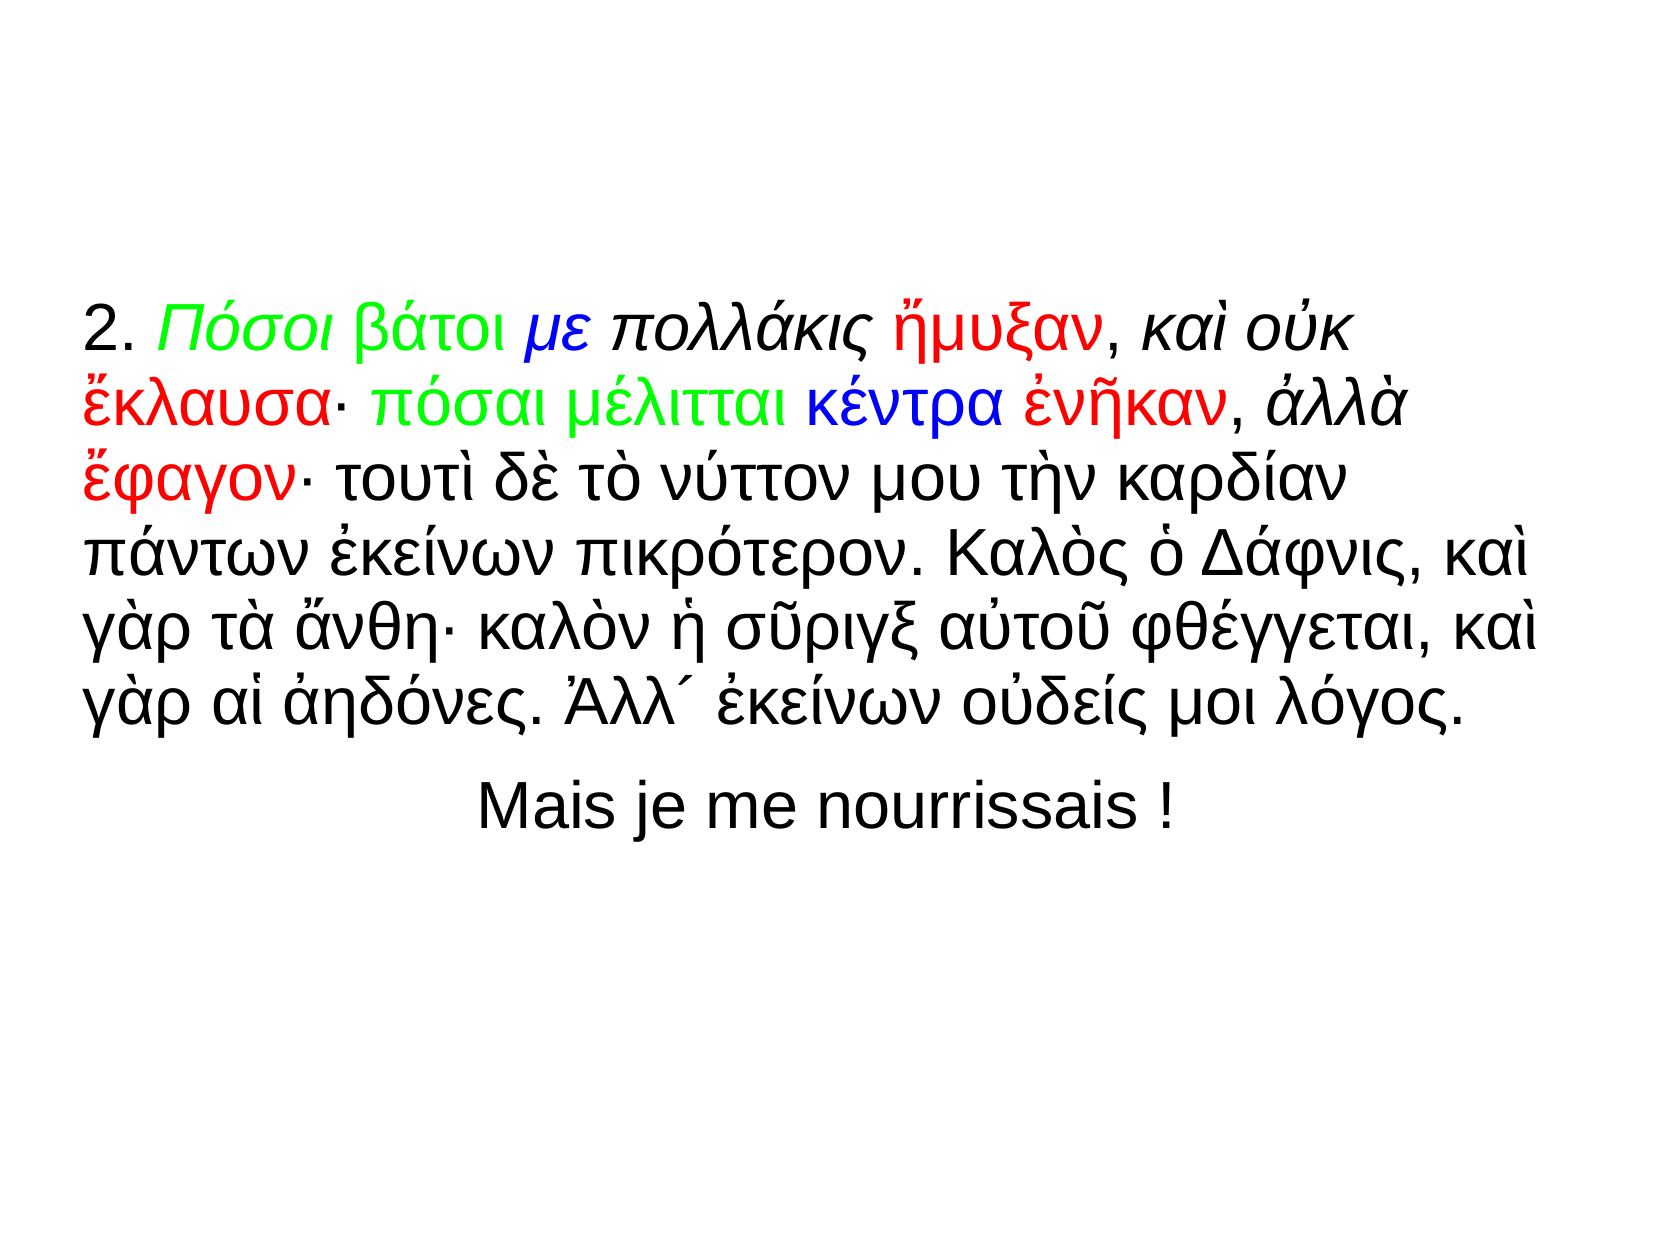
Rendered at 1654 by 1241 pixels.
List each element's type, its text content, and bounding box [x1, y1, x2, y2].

list 2. Πόσοι βάτοι με πολλάκις ἤμυξαν, καὶ οὐκ ἔκλαυσα· πόσαι μέλιτται κέντρα ἐνῆκαν, ἀλλὰ ἔφαγον· τουτὶ δὲ τὸ νύττον μου τὴν καρδίαν πάντων ἐκείνων πικρότερον. Καλὸς ὁ Δάφνις, καὶ γὰρ τὰ ἄνθη· καλὸν ἡ σῦριγξ αὐτοῦ φθέγγεται, καὶ γὰρ αἱ ἀηδόνες. Ἀλλ´ ἐκείνων οὐδείς μοι λόγος. Mais je me nourrissais ! [82, 290, 1571, 1109]
